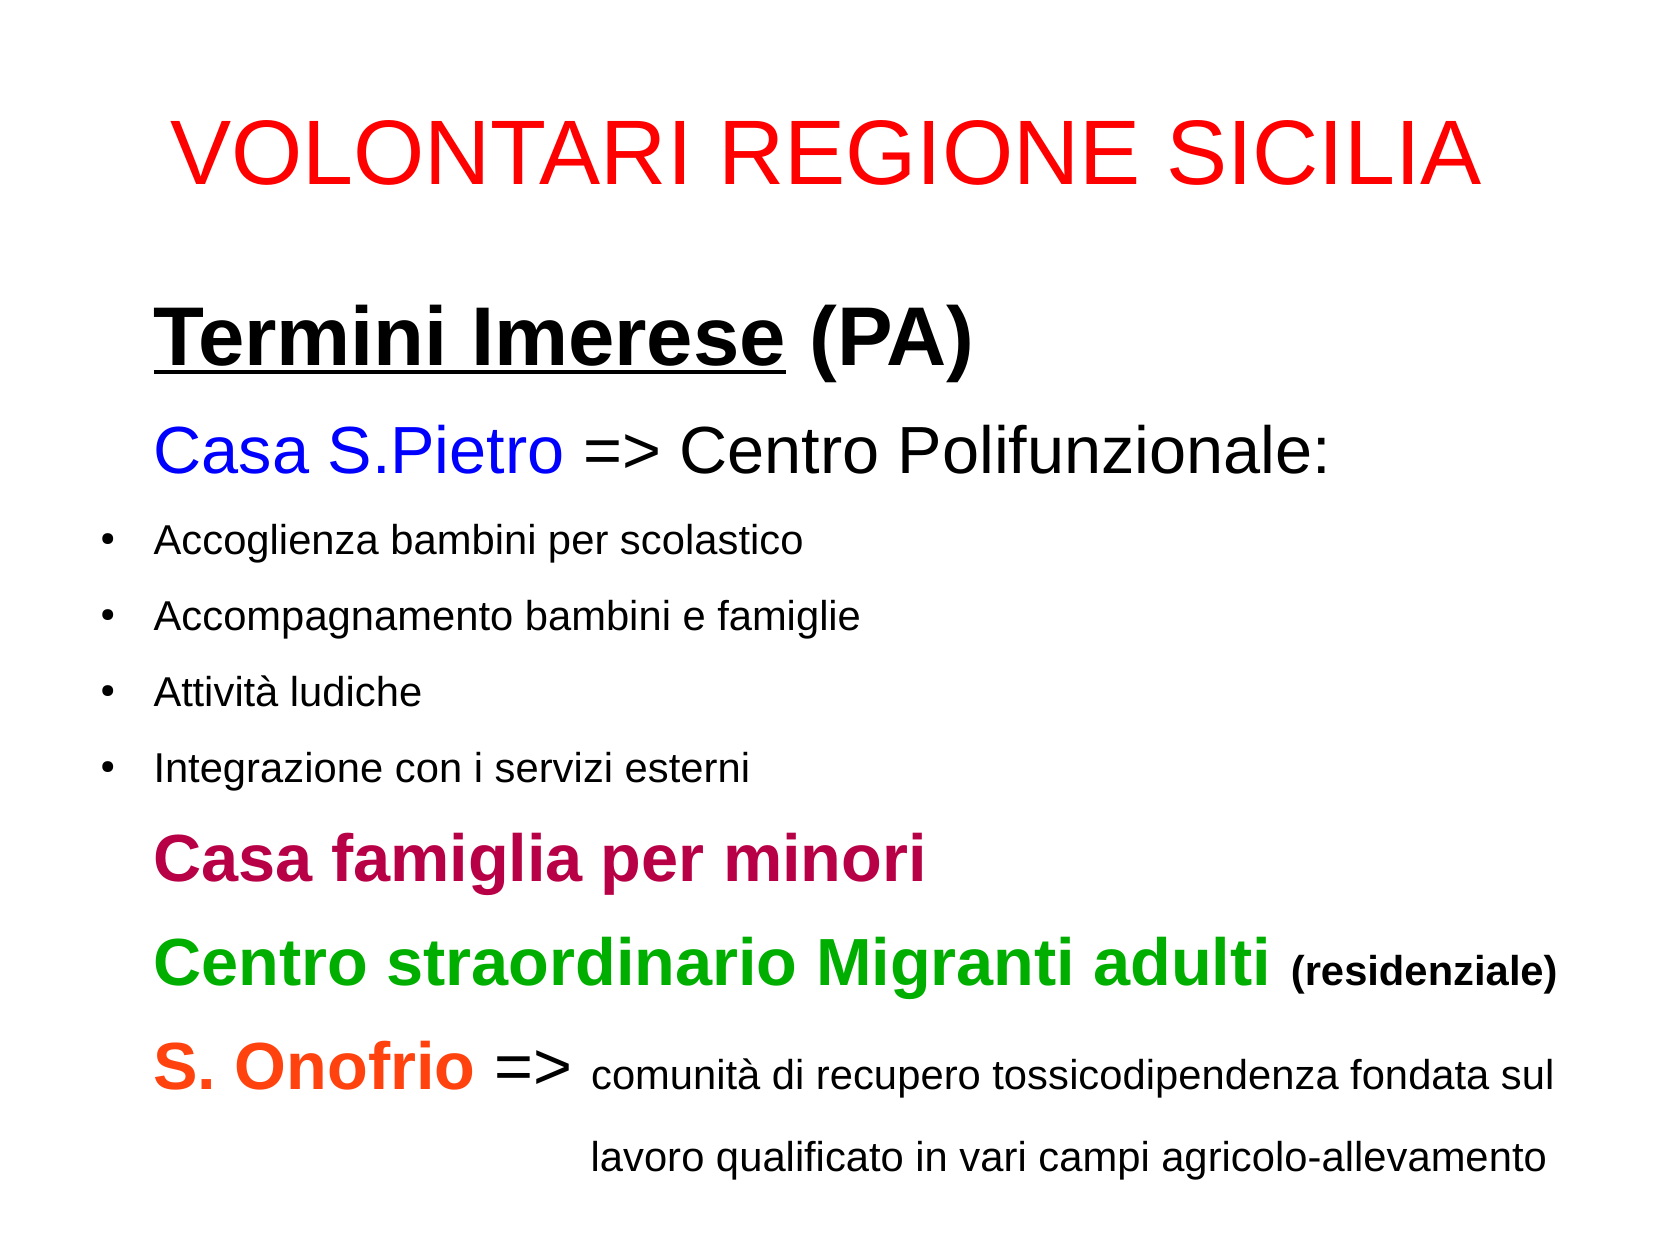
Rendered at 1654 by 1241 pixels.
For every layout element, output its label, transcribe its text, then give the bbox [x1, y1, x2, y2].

title VOLONTARI REGIONE SICILIA [82, 49, 1571, 257]
list Termini Imerese (PA) Casa S.Pietro => Centro Polifunzionale: Accoglienza bambini per scolastico Accompagnamento bambini e famiglie Attività ludiche Integrazione con i servizi esterni Casa famiglia per minori Centro straordinario Migranti adulti (residenziale) S. Onofrio => comunità di recupero tossicodipendenza fondata sul lavoro qualificato in vari campi agricolo-allevamento [82, 290, 1571, 1241]
